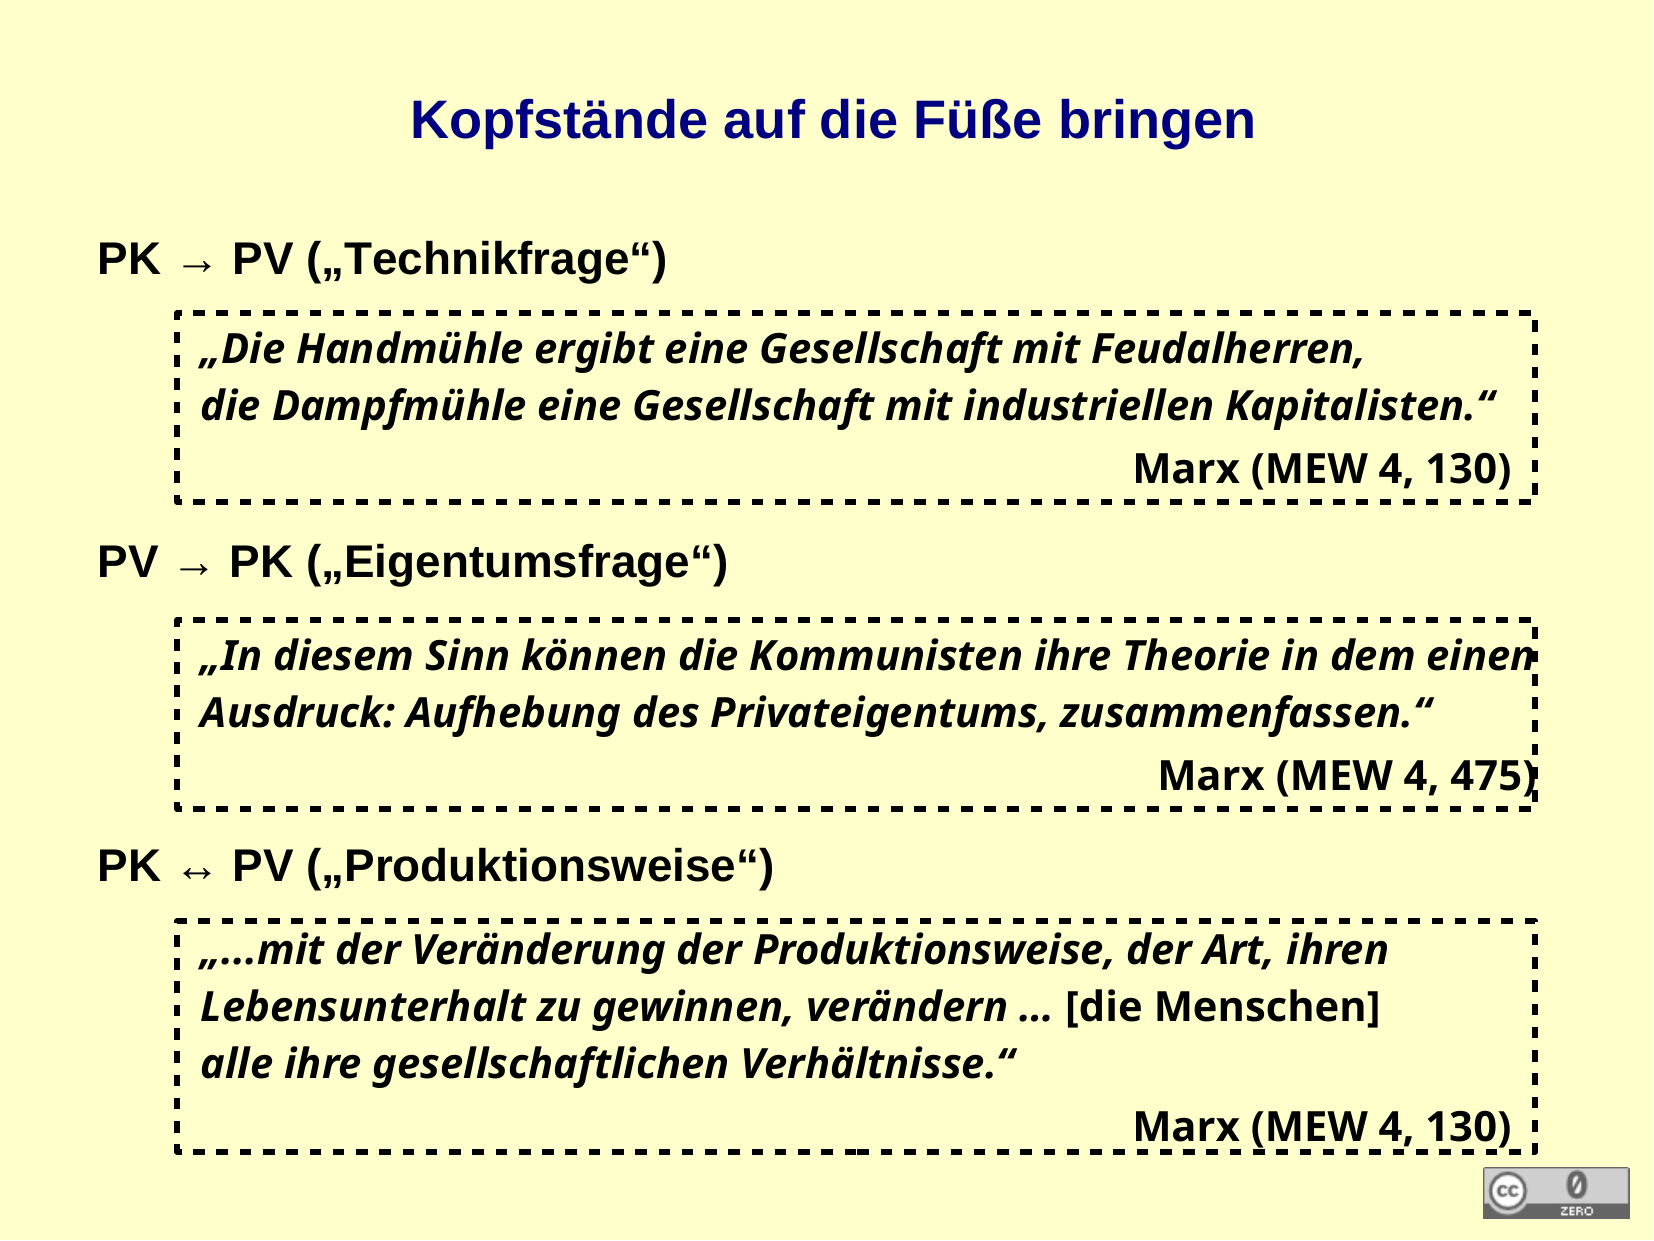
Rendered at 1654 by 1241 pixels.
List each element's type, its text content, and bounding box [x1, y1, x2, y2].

text_box „Die Handmühle ergibt eine Gesellschaft mit Feudalherren, die Dampfmühle eine Gesellschaft mit industriellen Kapitalisten.“ Marx (MEW 4, 130) [177, 312, 1536, 502]
picture [1483, 1167, 1630, 1219]
list PK → PV („Technikfrage“) PV → PK („Eigentumsfrage“) PK ↔ PV („Produktionsweise“) [97, 232, 1571, 1040]
title Kopfstände auf die Füße bringen [97, 61, 1571, 178]
text_box „...mit der Veränderung der Produktionsweise, der Art, ihren Lebensunterhalt zu gewinnen, verändern … [die Menschen] alle ihre gesellschaftlichen Verhältnisse.“ Marx (MEW 4, 130) [177, 921, 1536, 1152]
text_box „In diesem Sinn können die Kommunisten ihre Theorie in dem einen Ausdruck: Aufhebung des Privateigentums, zusammenfassen.“ Marx (MEW 4, 475) [177, 620, 1536, 810]
